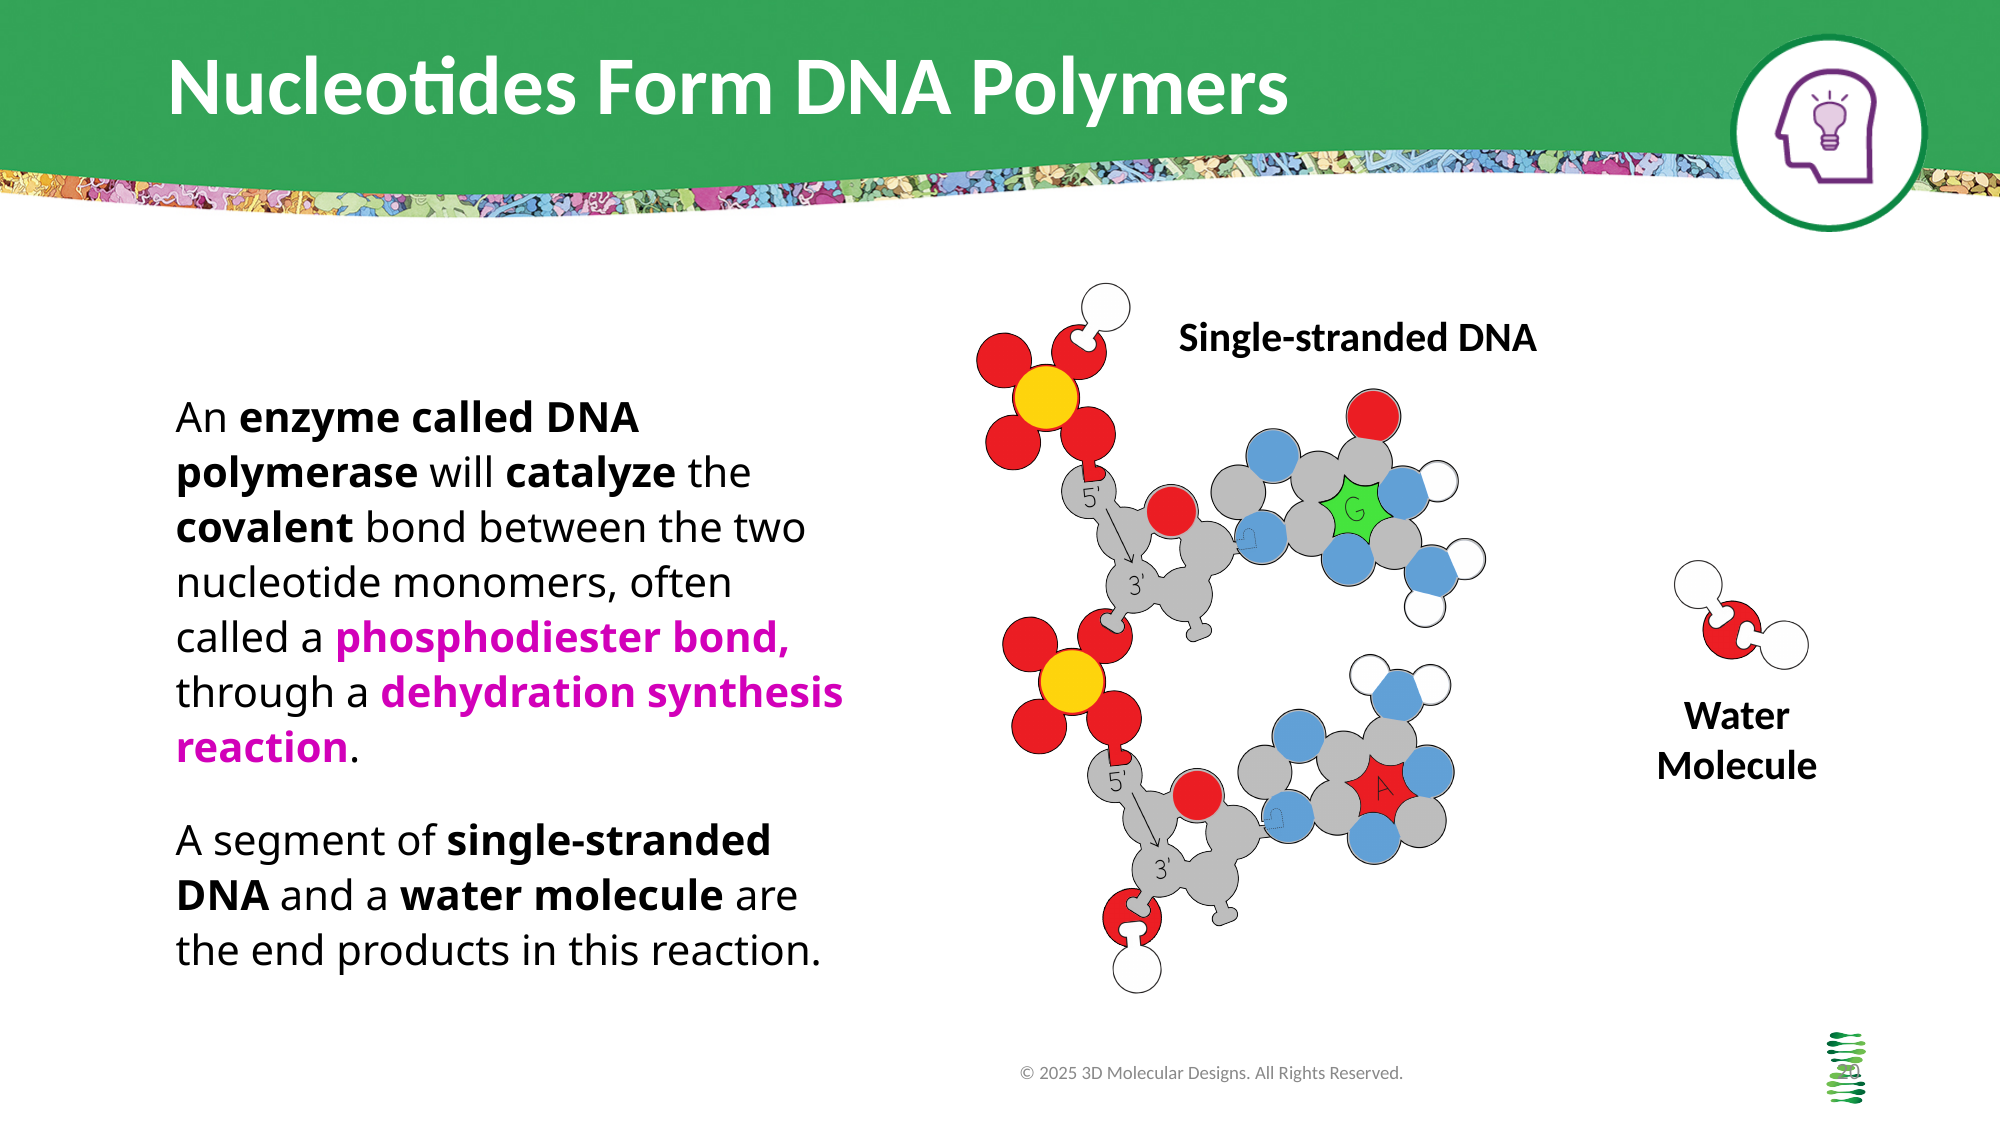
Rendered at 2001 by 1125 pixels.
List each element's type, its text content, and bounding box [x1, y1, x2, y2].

text_box An enzyme called DNA polymerase will catalyze the covalent bond between the two nucleotide monomers, often called a phosphodiester bond, through a dehydration synthesis reaction. A segment of single-stranded DNA and a water molecule are the end products in this reaction. [160, 378, 860, 969]
text_box Single-stranded DNA [1164, 302, 1556, 368]
picture [973, 273, 1514, 996]
text_box Water Molecule [1640, 680, 1834, 797]
text_box Nucleotides Form DNA Polymers [152, 0, 1733, 164]
slide_number 20 [1821, 1042, 1929, 1103]
picture [1664, 550, 1814, 675]
